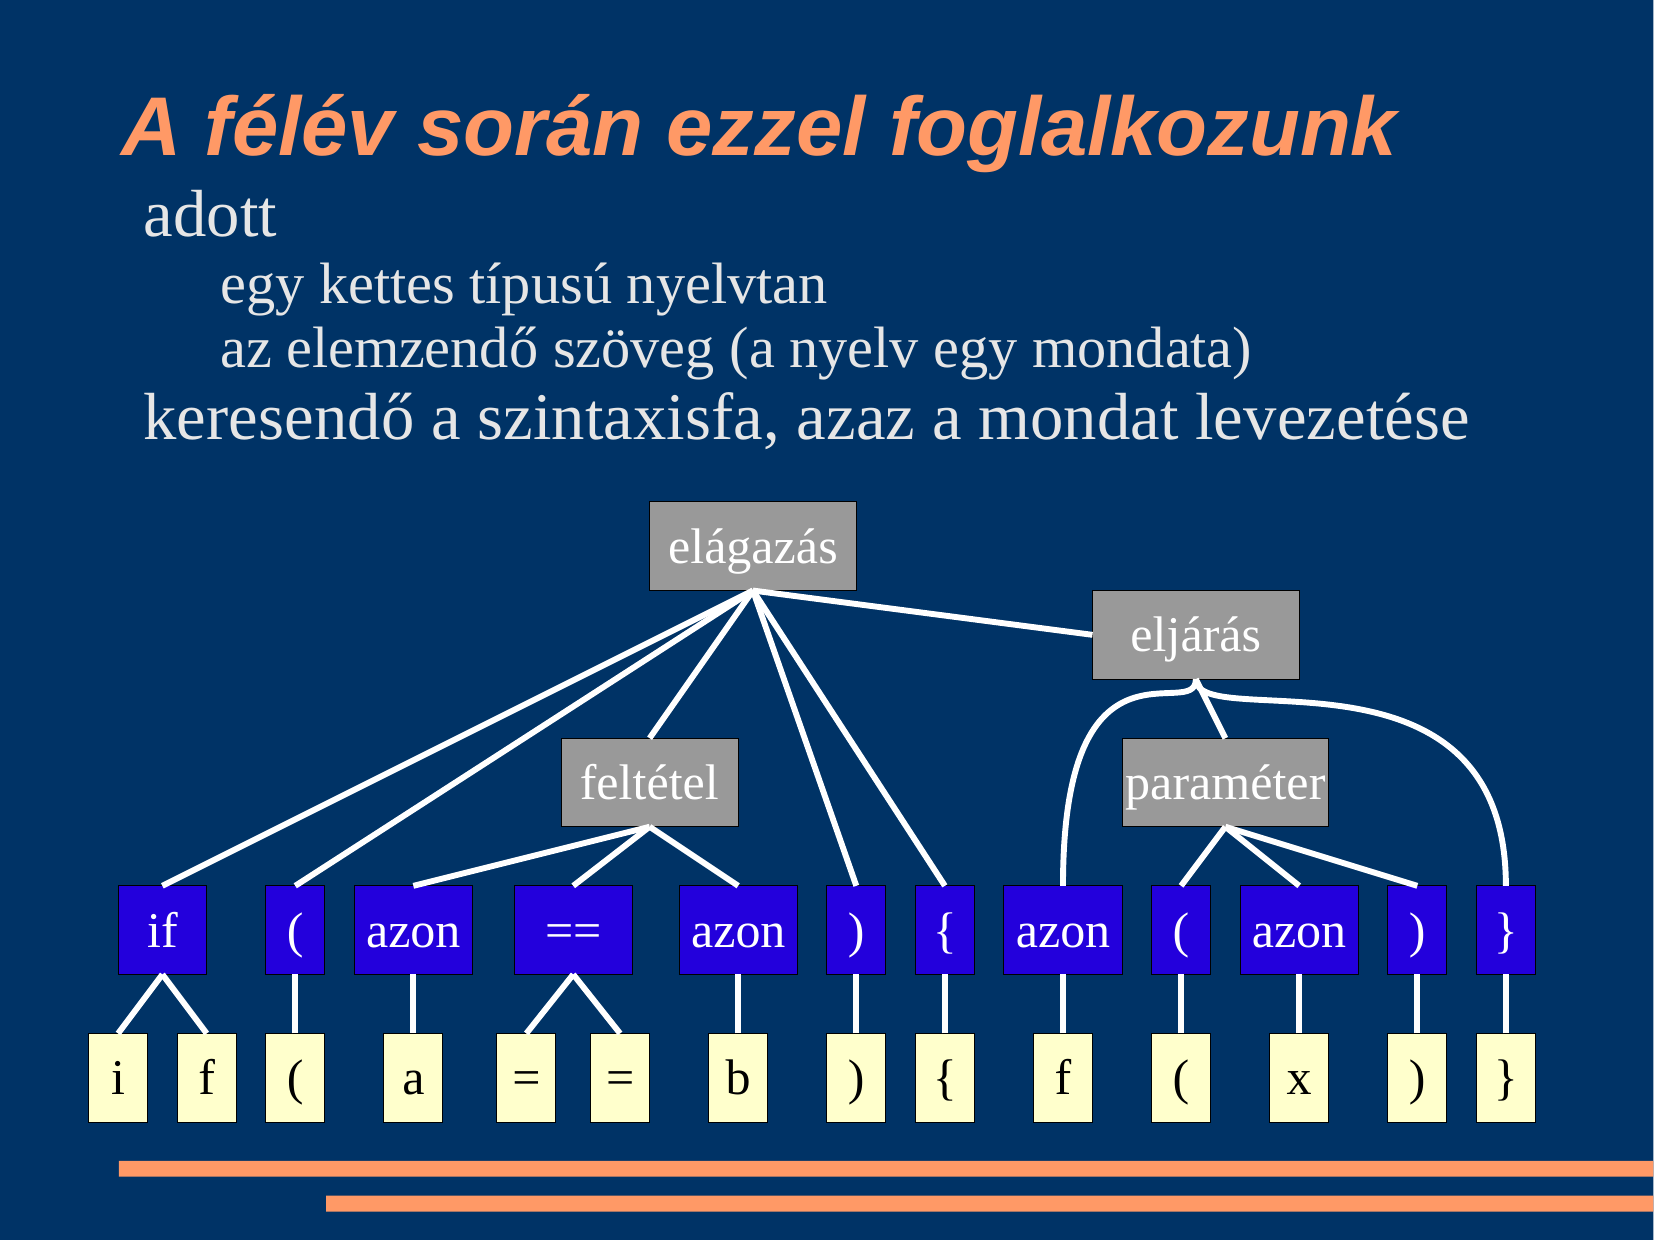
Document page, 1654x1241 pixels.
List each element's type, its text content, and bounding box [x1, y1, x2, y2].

text_box ( [1151, 1033, 1211, 1123]
text_box if [118, 885, 207, 975]
text_box f [177, 1033, 237, 1123]
text_box ) [826, 1033, 886, 1123]
text_box } [1476, 1033, 1536, 1123]
text_box b [708, 1033, 768, 1123]
text_box i [88, 1033, 148, 1123]
text_box x [1269, 1033, 1329, 1123]
text_box = [496, 1033, 556, 1123]
text_box = [590, 1033, 650, 1123]
text_box paraméter [1122, 738, 1329, 827]
text_box ) [1387, 885, 1447, 975]
title A félév során ezzel foglalkozunk [121, 46, 1534, 207]
text_box ) [1387, 1033, 1447, 1123]
text_box ( [265, 1033, 325, 1123]
text_box f [1033, 1033, 1093, 1123]
list adott egy kettes típusú nyelvtan az elemzendő szöveg (a nyelv egy mondata) keresendő a szintaxisfa, azaz a mondat levezetése [125, 177, 1565, 480]
text_box ( [265, 885, 325, 975]
text_box elágazás [649, 501, 857, 591]
text_box azon [1003, 885, 1123, 975]
text_box azon [679, 885, 798, 975]
text_box { [915, 885, 975, 975]
text_box azon [354, 885, 473, 975]
text_box azon [1240, 885, 1359, 975]
text_box a [383, 1033, 443, 1123]
text_box } [1476, 885, 1536, 975]
text_box == [514, 885, 633, 975]
text_box ( [1151, 885, 1211, 975]
text_box feltétel [561, 738, 739, 827]
text_box ) [826, 885, 886, 975]
text_box eljárás [1092, 590, 1300, 680]
text_box { [915, 1033, 975, 1123]
